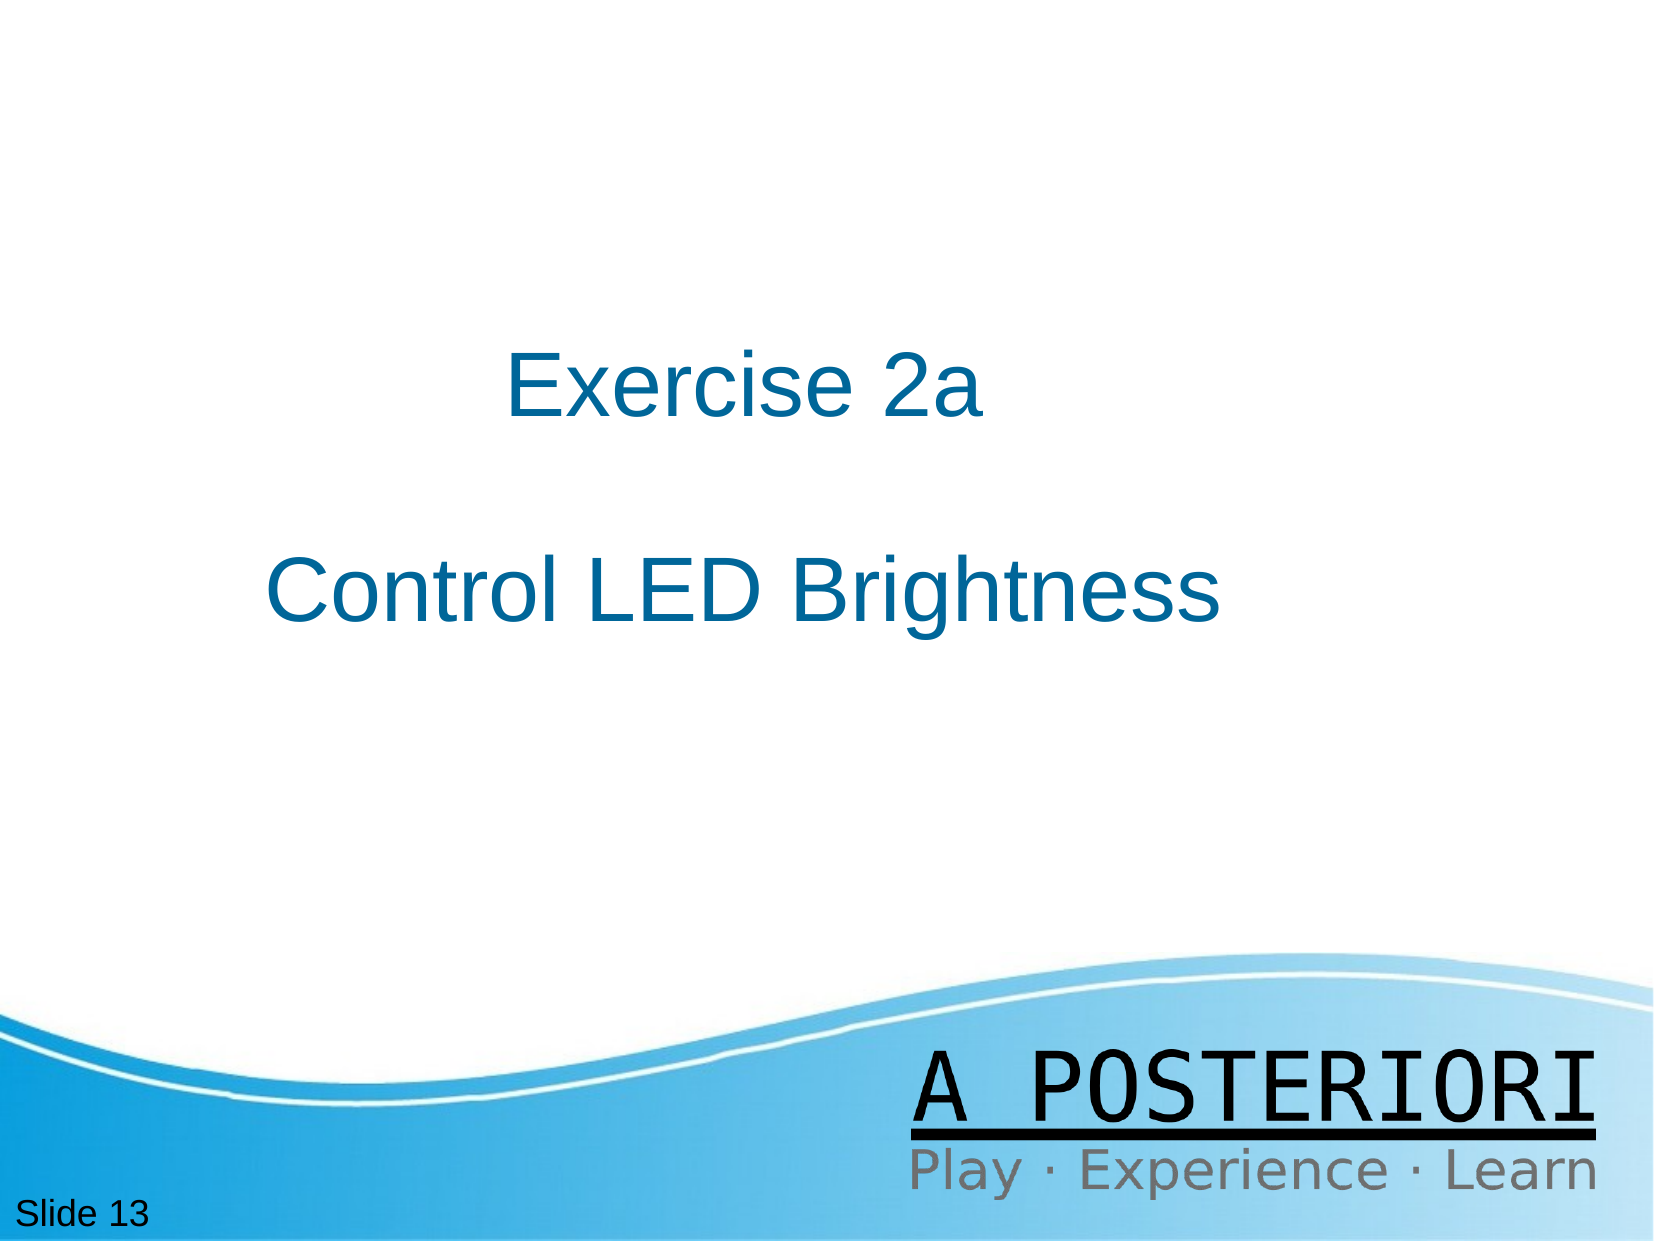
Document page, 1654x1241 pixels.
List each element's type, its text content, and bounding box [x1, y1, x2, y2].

title Exercise 2a Control LED Brightness [0, 334, 1489, 641]
picture [0, 952, 1654, 1241]
